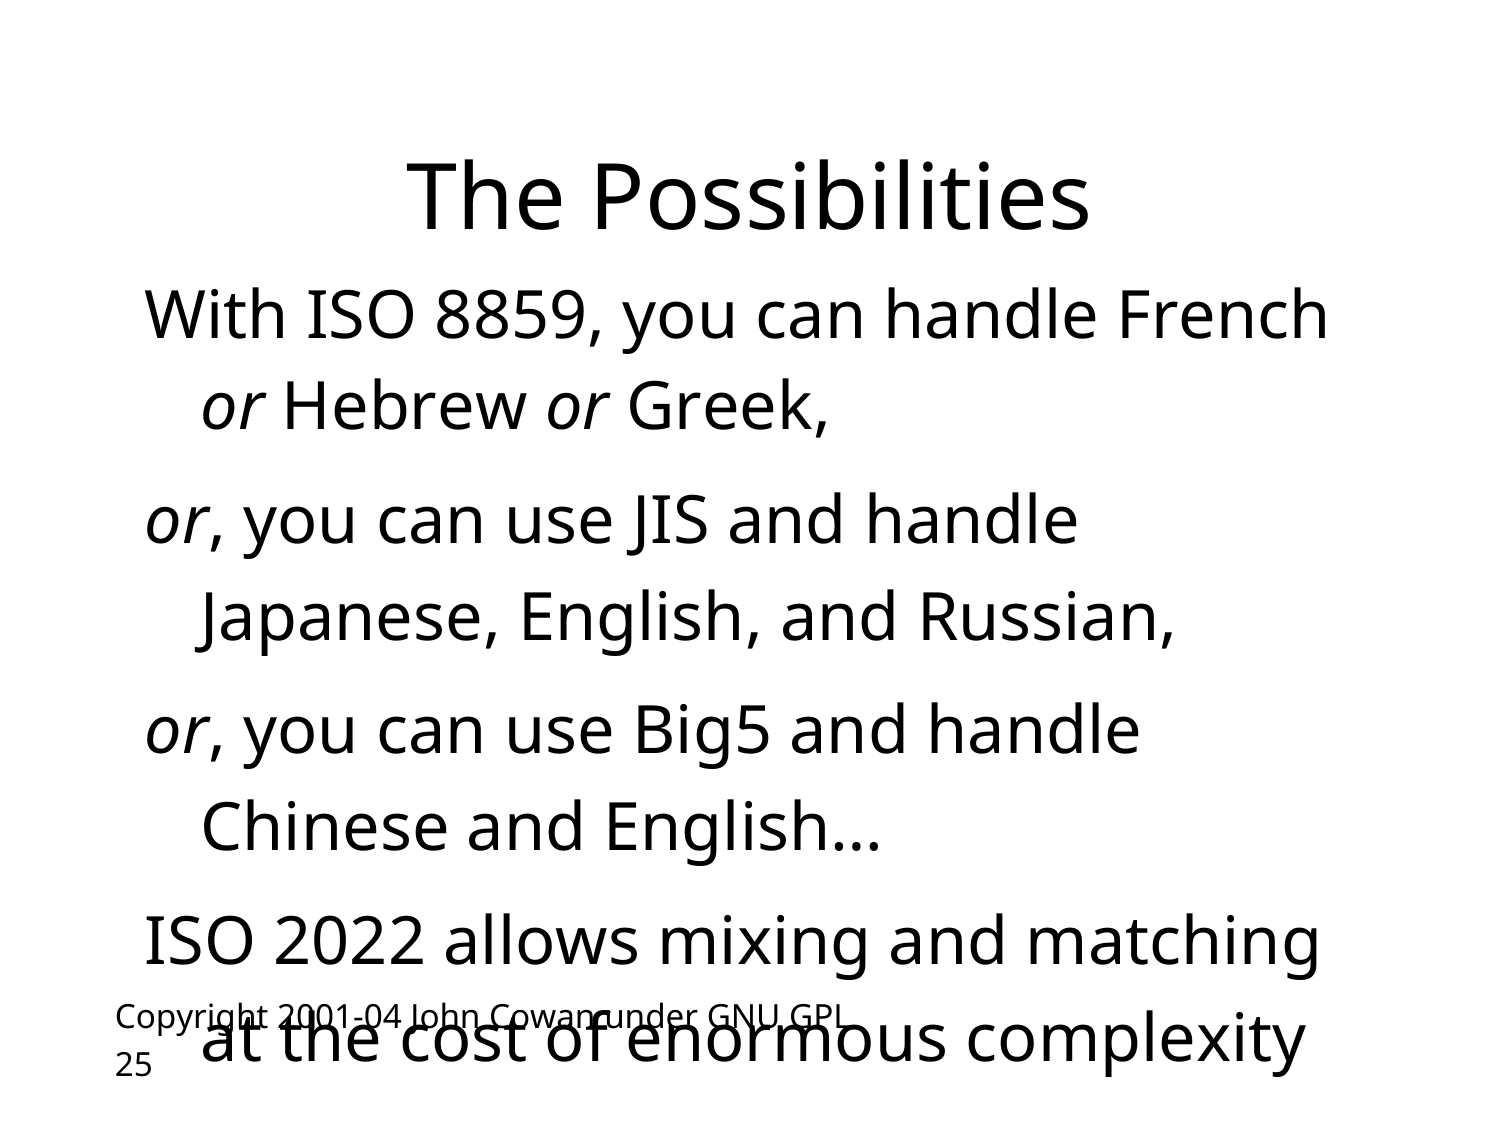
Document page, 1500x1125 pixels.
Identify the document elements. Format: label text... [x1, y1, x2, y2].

title The Possibilities [112, 99, 1388, 288]
list With ISO 8859, you can handle French or Hebrew or Greek, or, you can use JIS and handle Japanese, English, and Russian, or, you can use Big5 and handle Chinese and English… ISO 2022 allows mixing and matching at the cost of enormous complexity [129, 259, 1405, 992]
